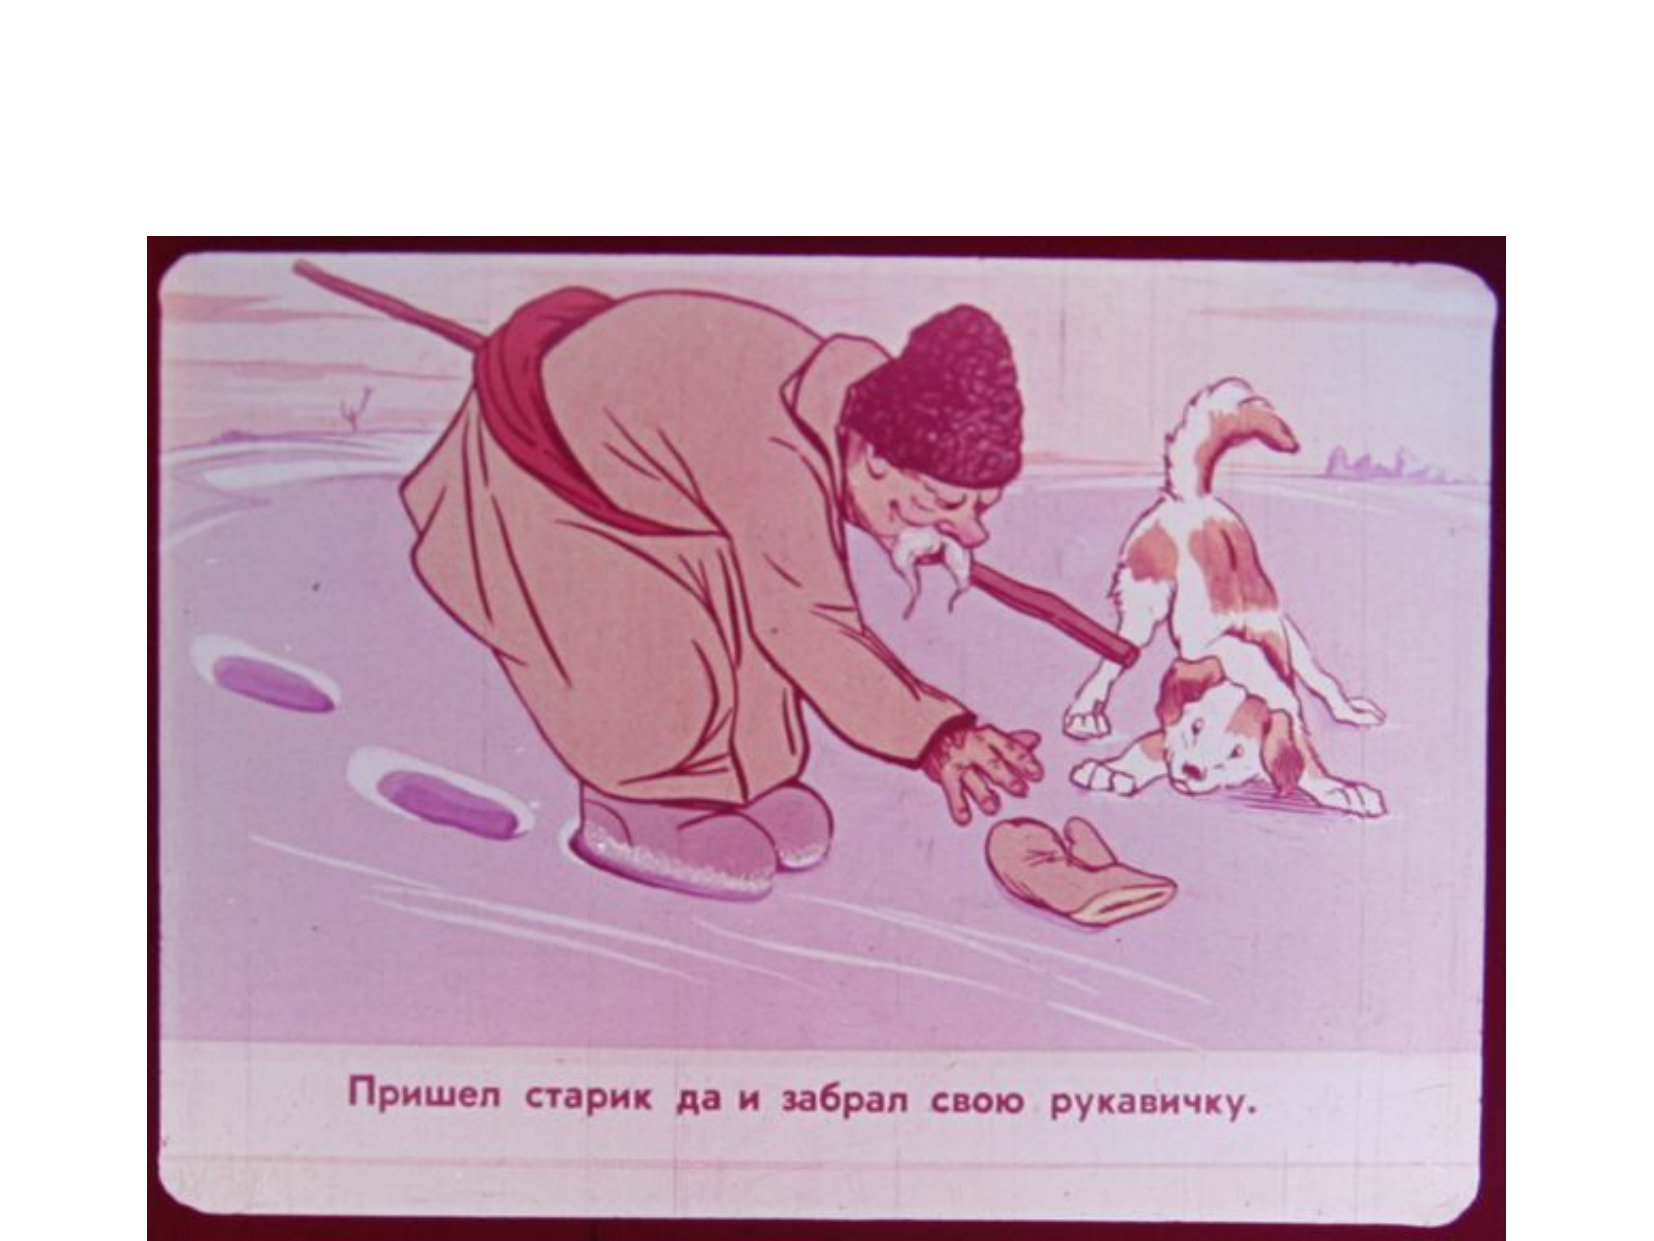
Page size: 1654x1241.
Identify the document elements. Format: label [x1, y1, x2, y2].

picture [147, 236, 1506, 1241]
